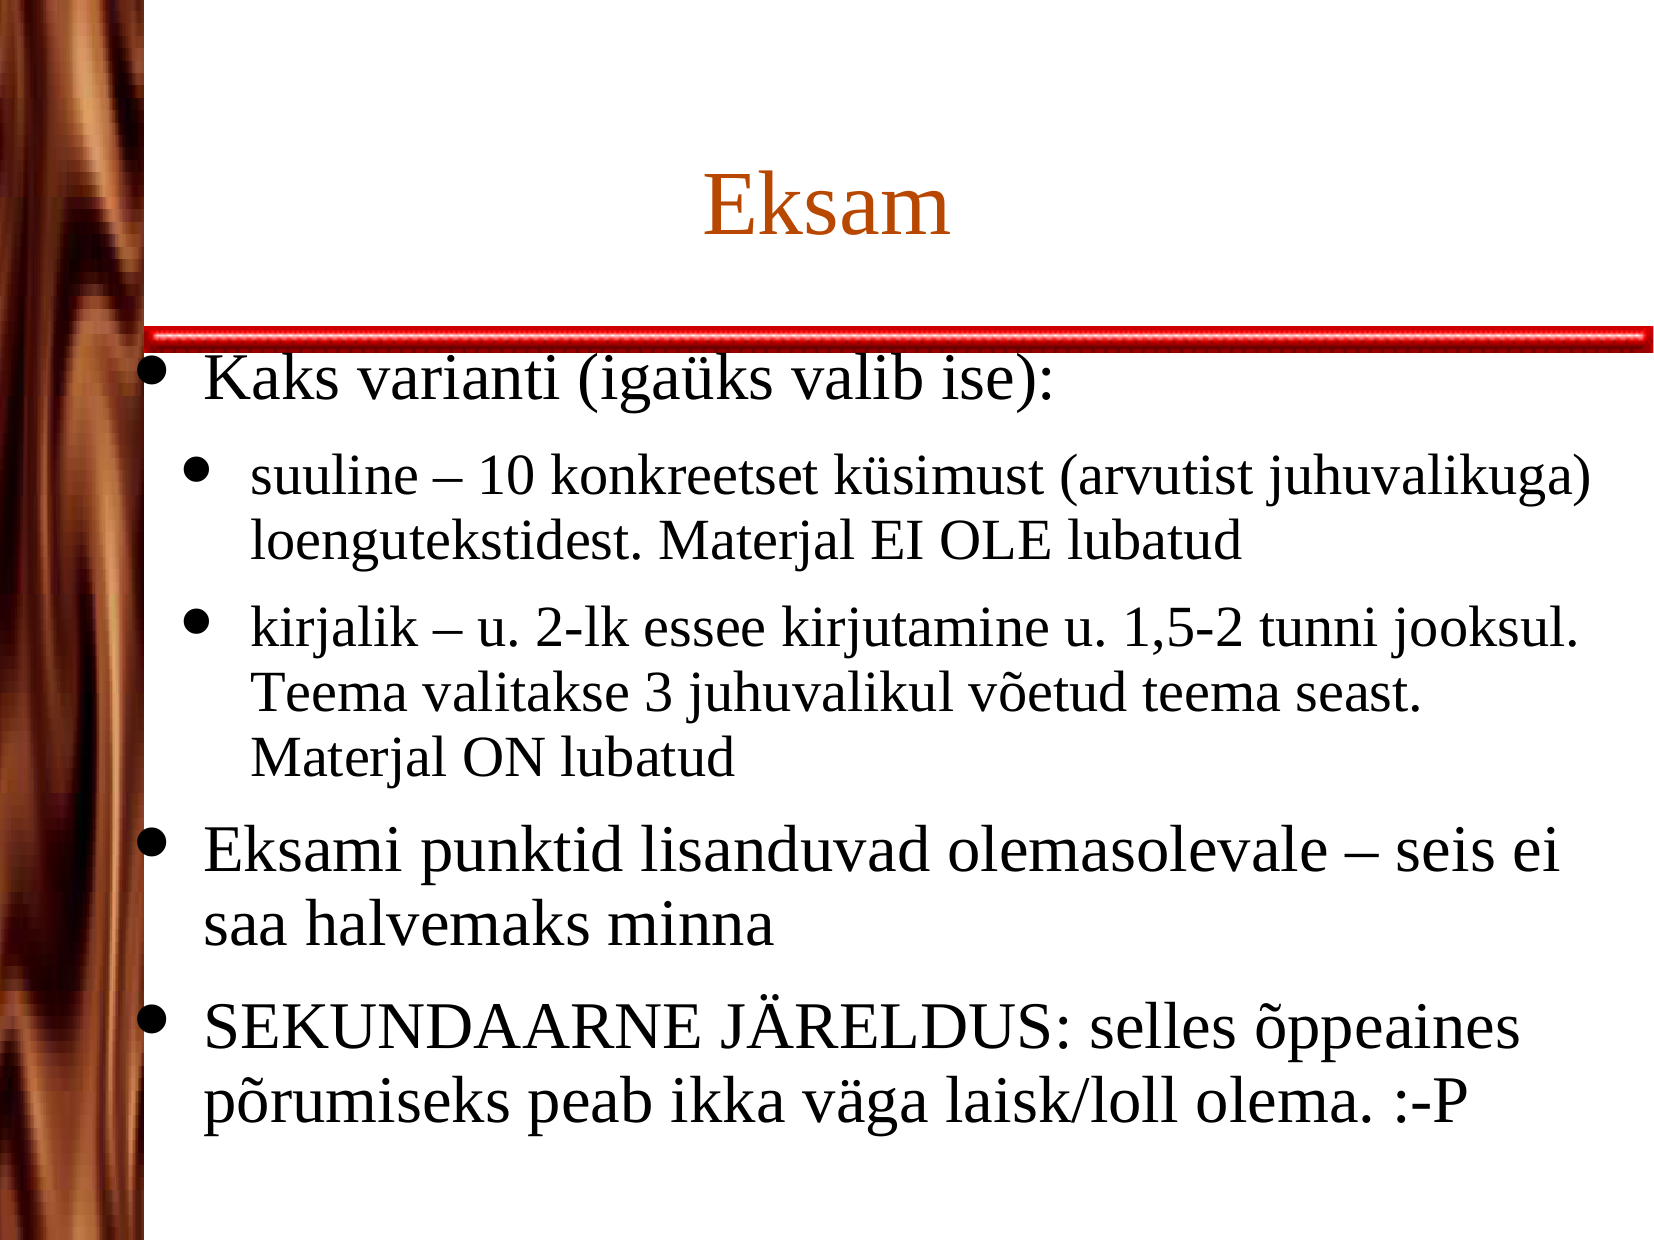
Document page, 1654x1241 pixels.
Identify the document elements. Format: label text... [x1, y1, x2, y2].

picture [0, 0, 1654, 1240]
title Eksam [121, 100, 1533, 312]
list Kaks varianti (igaüks valib ise): suuline – 10 konkreetset küsimust (arvutist juhuvalikuga) loengutekstidest. Materjal EI OLE lubatud kirjalik – u. 2-lk essee kirjutamine u. 1,5-2 tunni jooksul. Teema valitakse 3 juhuvalikul võetud teema seast. Materjal ON lubatud Eksami punktid lisanduvad olemasolevale – seis ei saa halvemaks minna SEKUNDAARNE JÄRELDUS: selles õppeaines põrumiseks peab ikka väga laisk/loll olema. :-P [121, 344, 1624, 1192]
